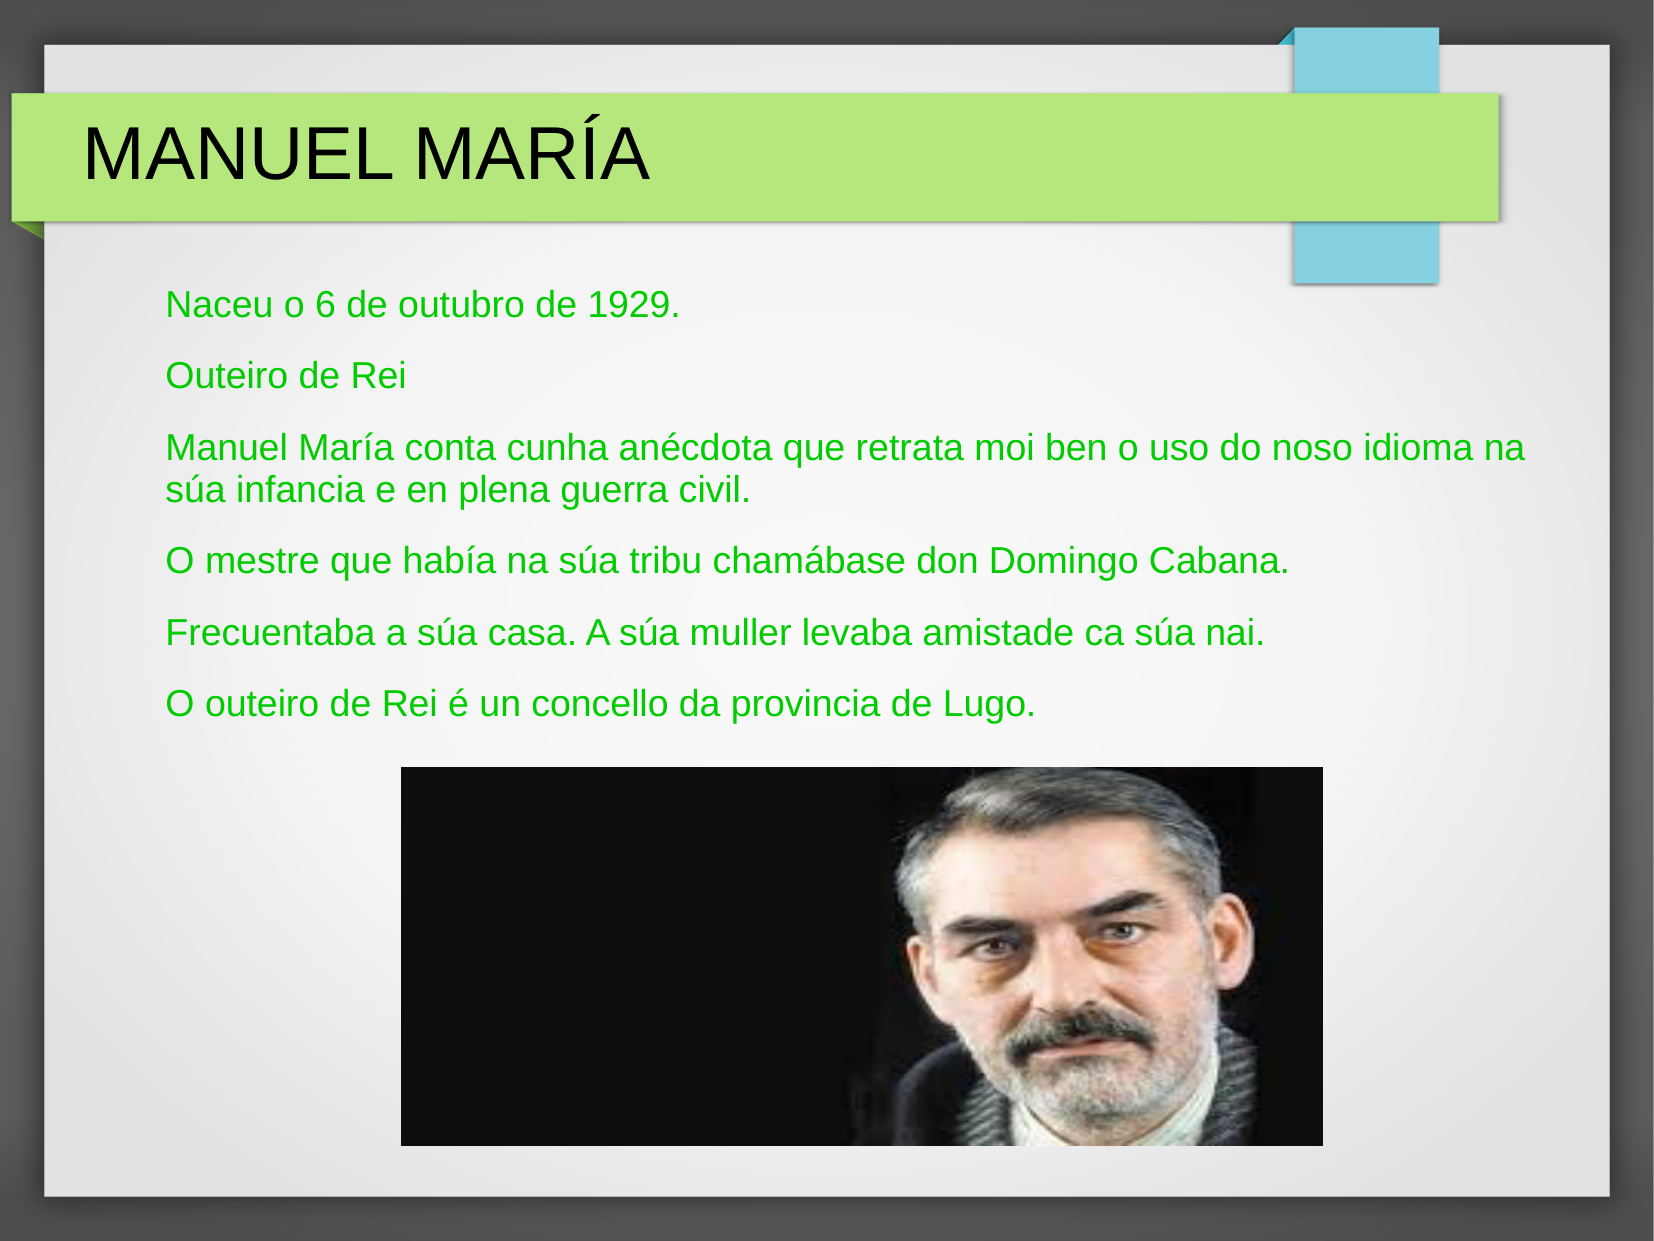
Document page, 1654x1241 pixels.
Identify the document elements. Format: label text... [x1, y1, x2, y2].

picture [0, 0, 1654, 1241]
title MANUEL MARÍA [82, 94, 1264, 213]
list Naceu o 6 de outubro de 1929. Outeiro de Rei Manuel María conta cunha anécdota que retrata moi ben o uso do noso idioma na súa infancia e en plena guerra civil. O mestre que había na súa tribu chamábase don Domingo Cabana. Frecuentaba a súa casa. A súa muller levaba amistade ca súa nai. O outeiro de Rei é un concello da provincia de Lugo. [94, 283, 1583, 1003]
